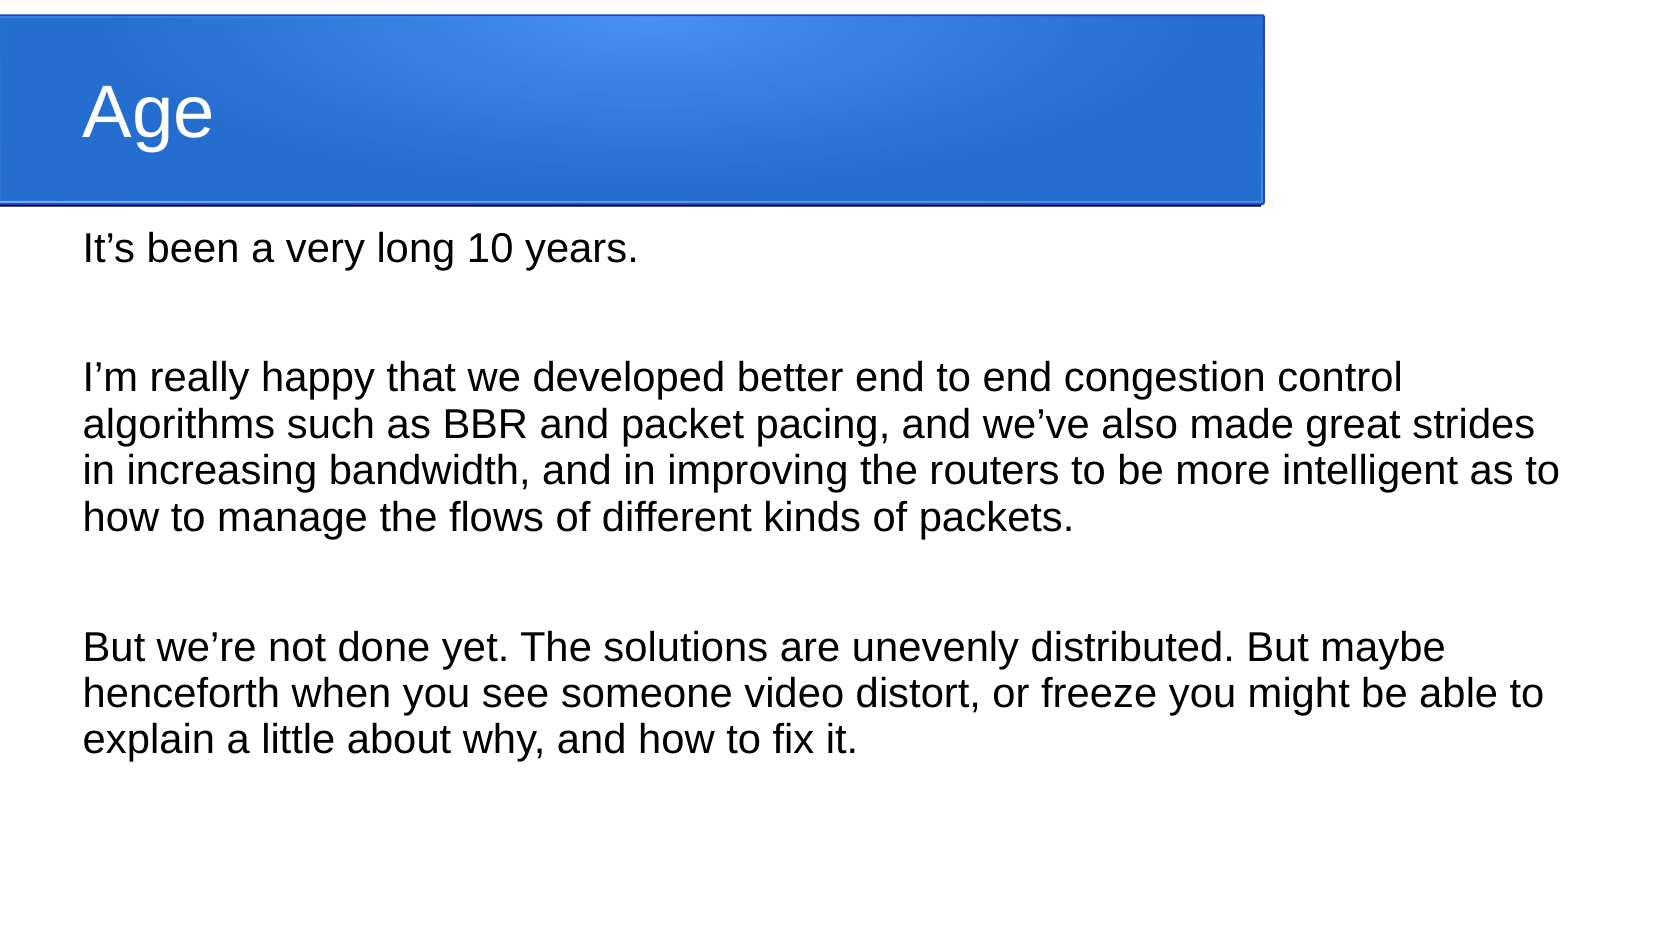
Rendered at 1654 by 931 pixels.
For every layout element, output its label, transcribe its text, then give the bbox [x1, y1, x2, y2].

title Age [82, 35, 1235, 189]
list It’s been a very long 10 years. I’m really happy that we developed better end to end congestion control algorithms such as BBR and packet pacing, and we’ve also made great strides in increasing bandwidth, and in improving the routers to be more intelligent as to how to manage the flows of different kinds of packets. But we’re not done yet. The solutions are unevenly distributed. But maybe henceforth when you see someone video distort, or freeze you might be able to explain a little about why, and how to fix it. [82, 224, 1571, 764]
